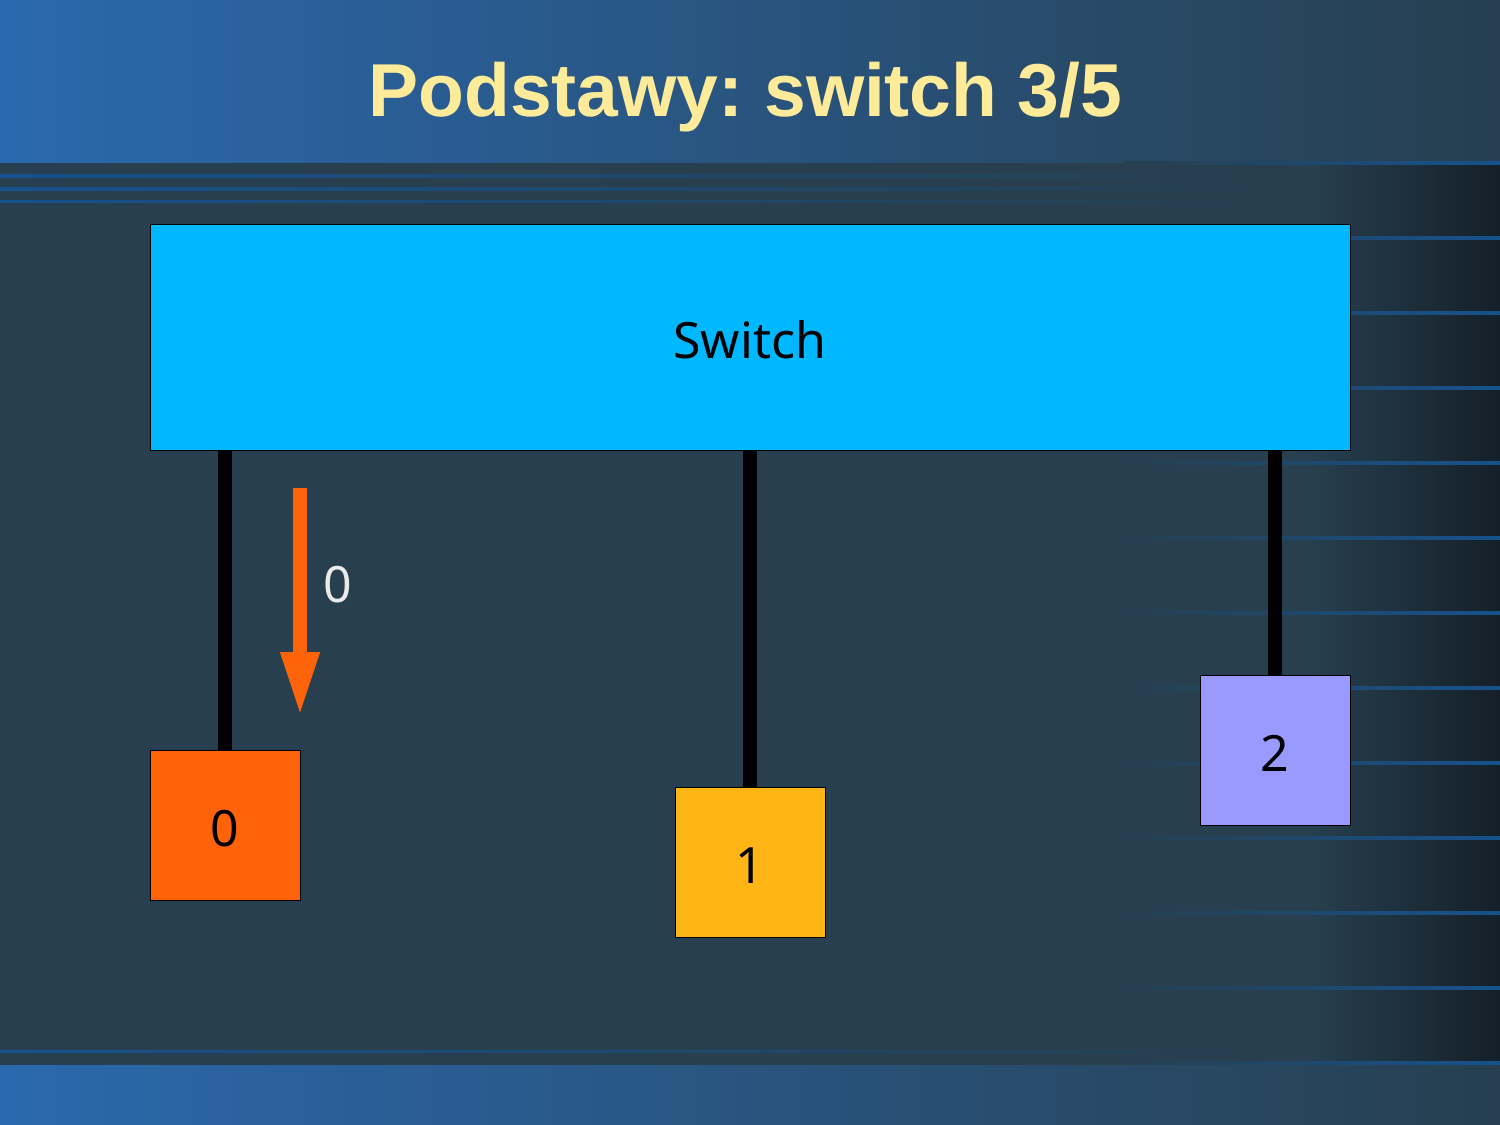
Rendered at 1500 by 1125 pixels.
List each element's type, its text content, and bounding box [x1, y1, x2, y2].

text_box Switch [150, 224, 1351, 451]
text_box 1 [675, 787, 826, 938]
text_box 2 [1200, 675, 1351, 826]
title Podstawy: switch 3/5 [83, 24, 1409, 151]
text_box 0 [150, 750, 301, 901]
text_box 0 [300, 487, 376, 676]
